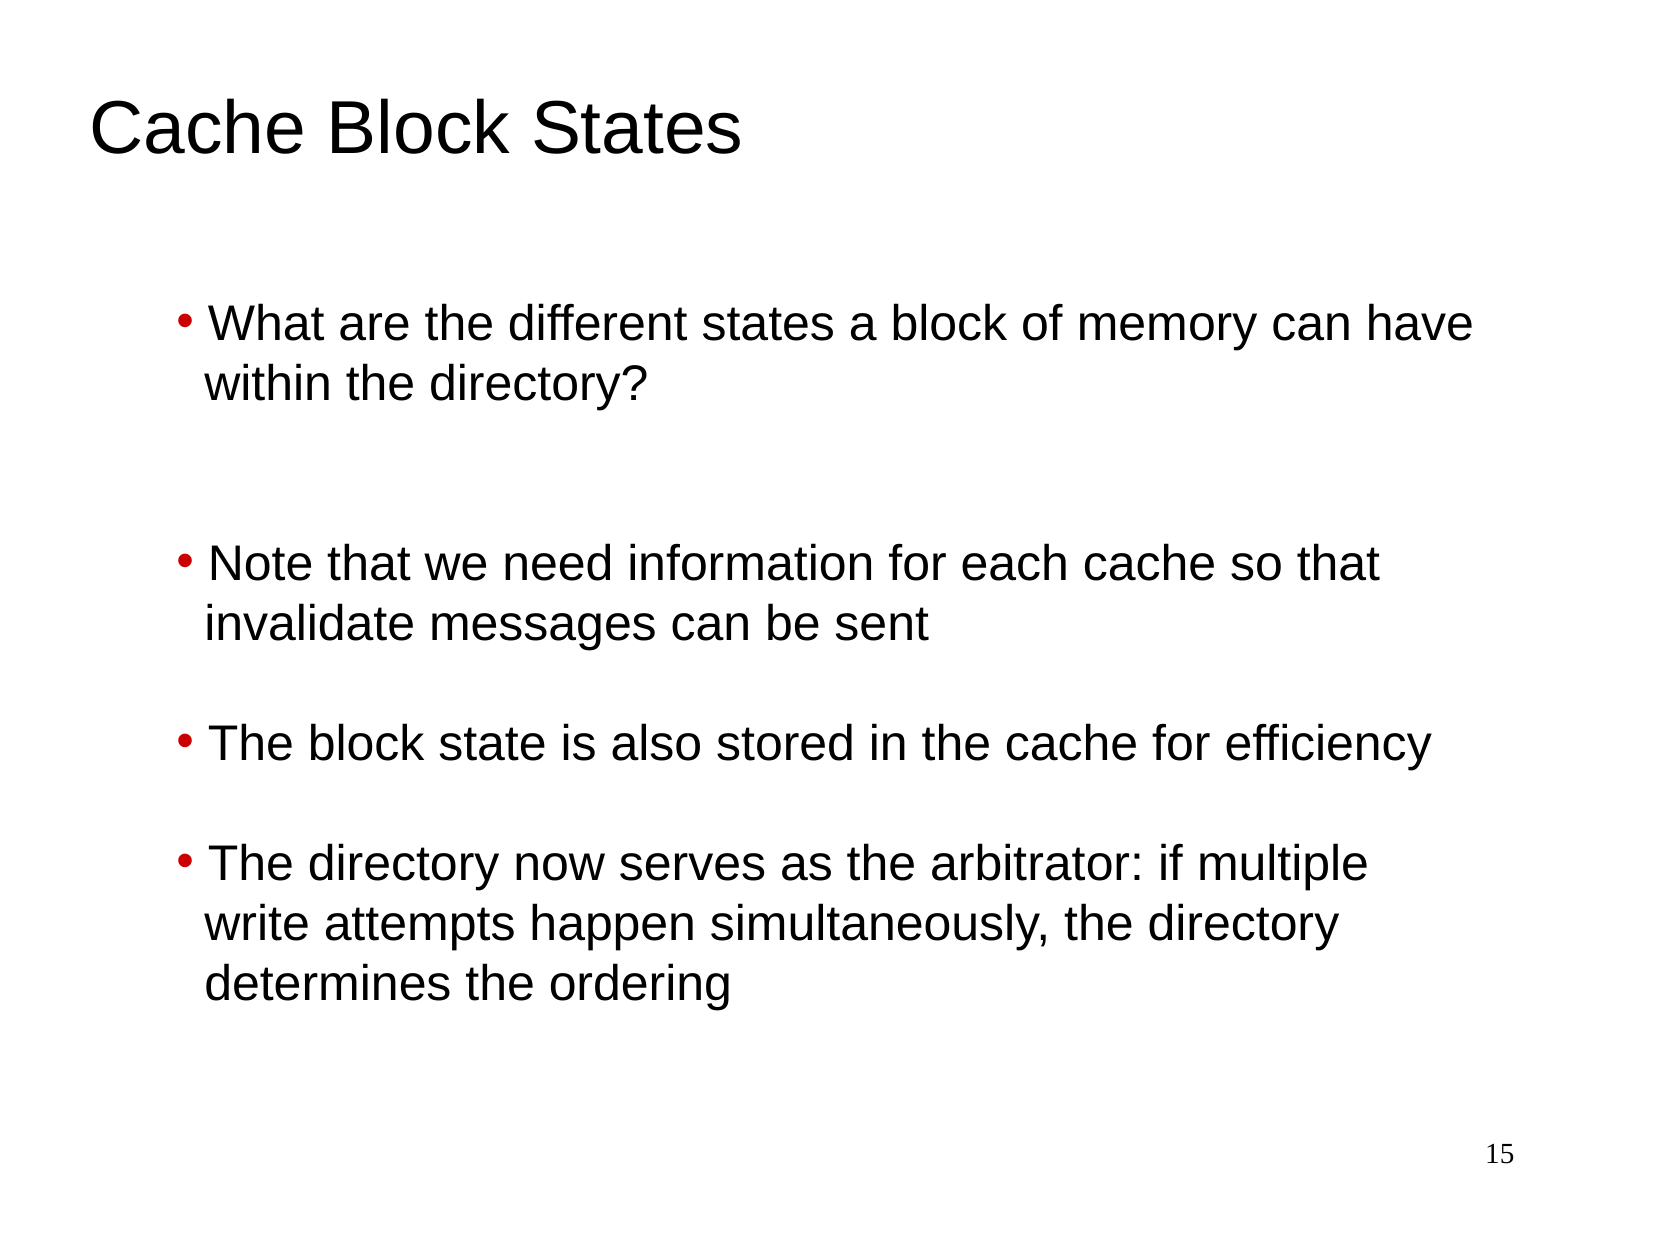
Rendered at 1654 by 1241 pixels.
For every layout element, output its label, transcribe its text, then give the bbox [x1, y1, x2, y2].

text_box <number> [1184, 1129, 1530, 1213]
text_box What are the different states a block of memory can have within the directory? Note that we need information for each cache so that invalidate messages can be sent The block state is also stored in the cache for efficiency The directory now serves as the arbitrator: if multiple write attempts happen simultaneously, the directory determines the ordering [161, 282, 1491, 1019]
text_box Cache Block States [74, 71, 759, 177]
